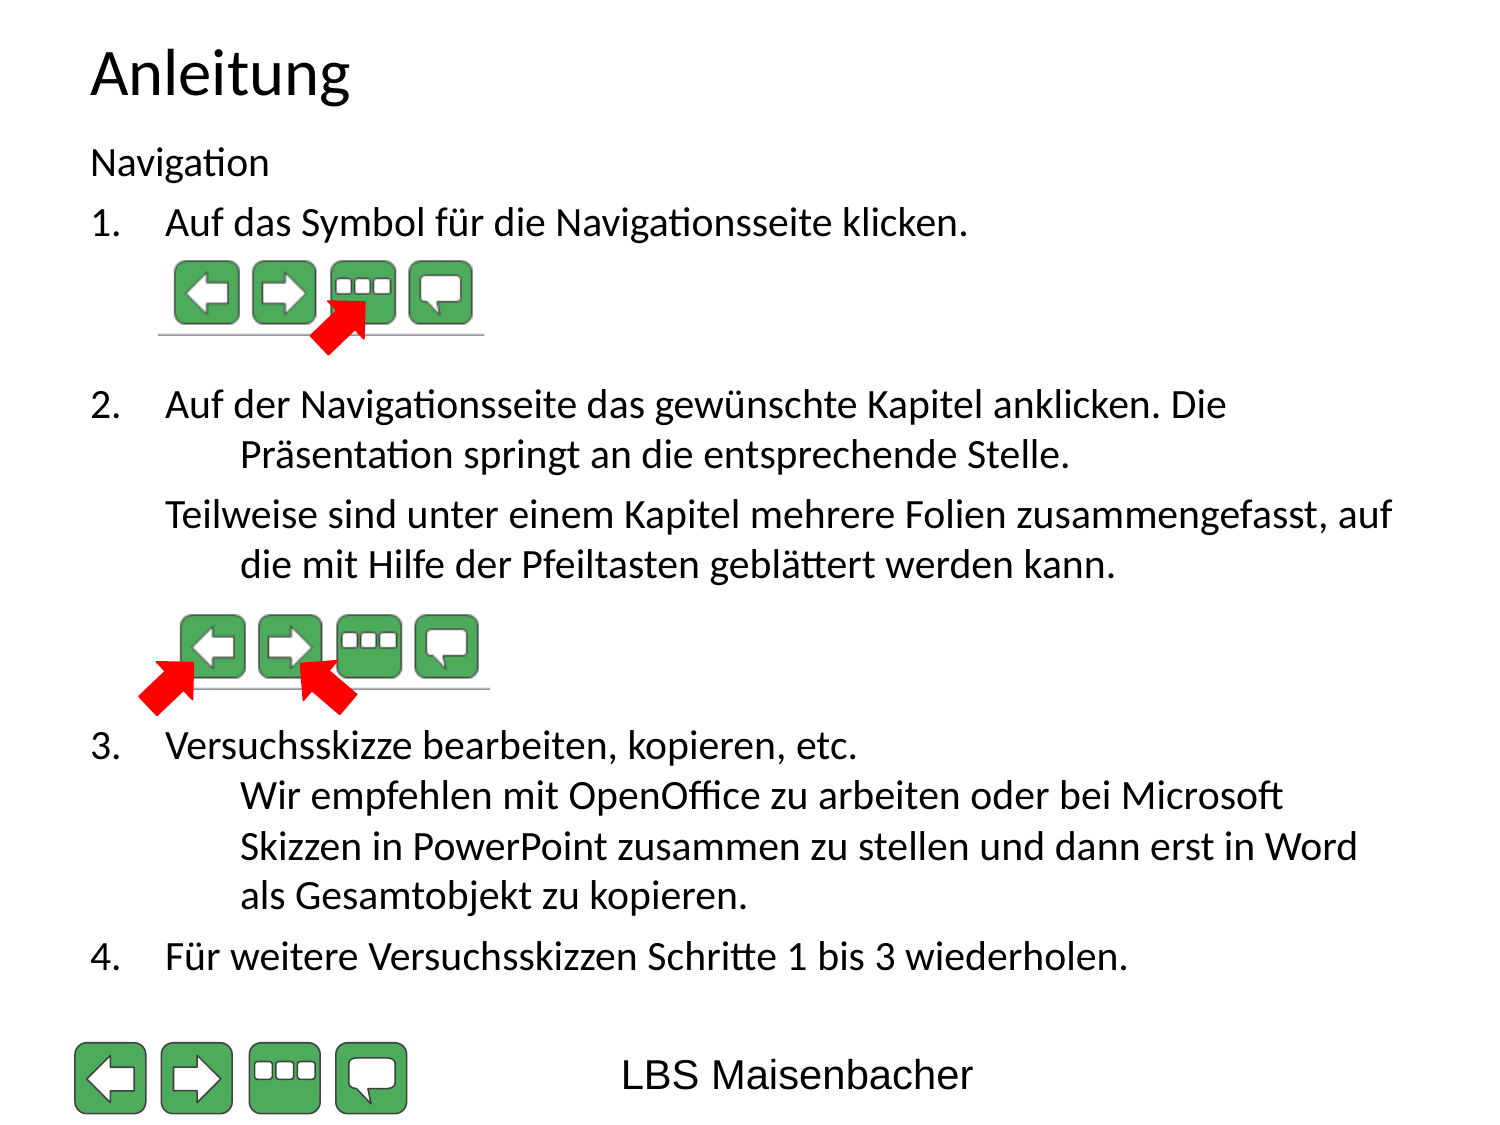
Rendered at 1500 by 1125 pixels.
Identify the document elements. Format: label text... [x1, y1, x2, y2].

list Navigation Auf das Symbol für die Navigationsseite klicken. Auf der Navigationsseite das gewünschte Kapitel anklicken. Die Präsentation springt an die entsprechende Stelle. Teilweise sind unter einem Kapitel mehrere Folien zusammengefasst, auf die mit Hilfe der Pfeiltasten geblättert werden kann. Versuchsskizze bearbeiten, kopieren, etc. Wir empfehlen mit OpenOffice zu arbeiten oder bei Microsoft Skizzen in PowerPoint zusammen zu stellen und dann erst in Word als Gesamtobjekt zu kopieren. Für weitere Versuchsskizzen Schritte 1 bis 3 wiederholen. [75, 127, 1426, 1005]
text_box [138, 661, 194, 716]
picture [350, 331, 360, 336]
text_box [310, 301, 365, 355]
title Anleitung [75, 20, 1426, 110]
text_box [300, 660, 357, 715]
picture [163, 602, 491, 690]
picture [158, 248, 485, 336]
